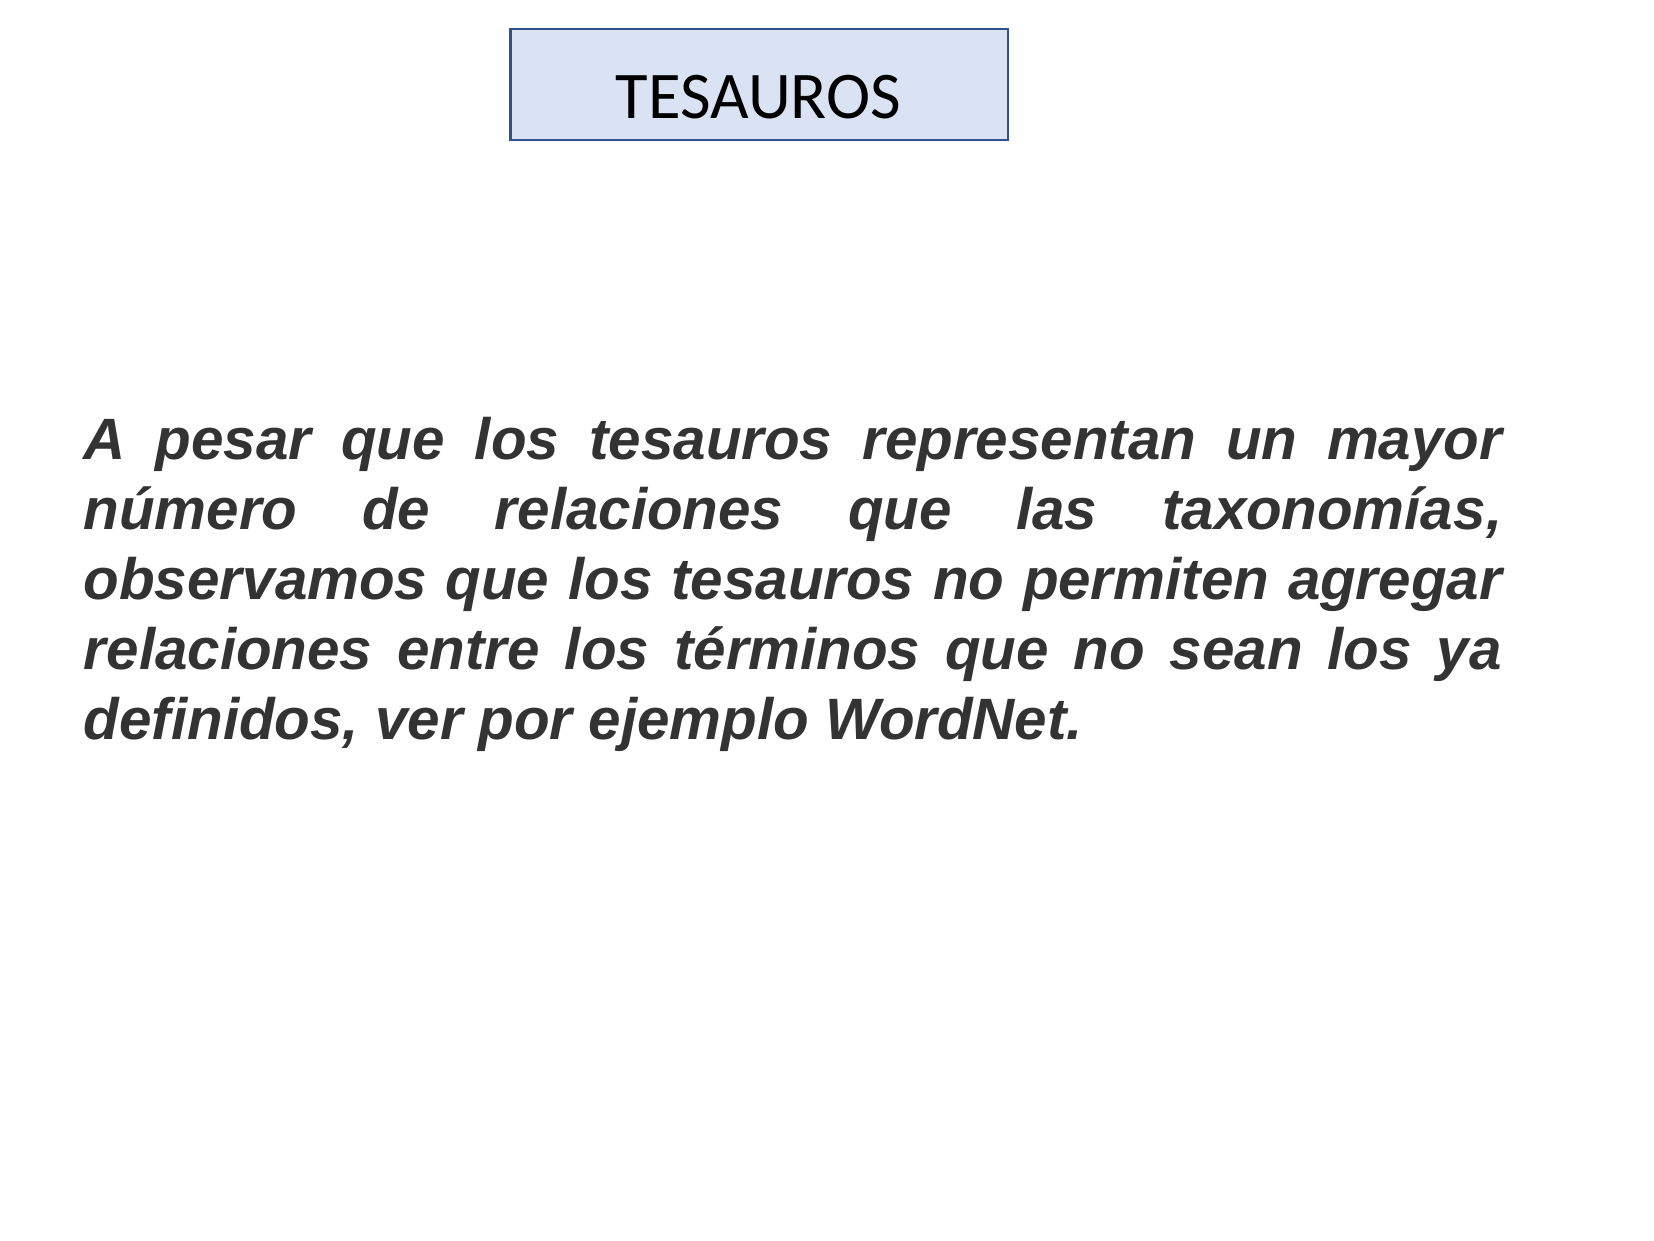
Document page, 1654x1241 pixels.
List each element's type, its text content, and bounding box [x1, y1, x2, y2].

text_box [511, 29, 1008, 140]
text_box A pesar que los tesauros representan un mayor número de relaciones que las taxonomías, observamos que los tesauros no permiten agregar relaciones entre los términos que no sean los ya definidos, ver por ejemplo WordNet. [68, 323, 1585, 917]
text_box TESAUROS [600, 44, 1053, 141]
